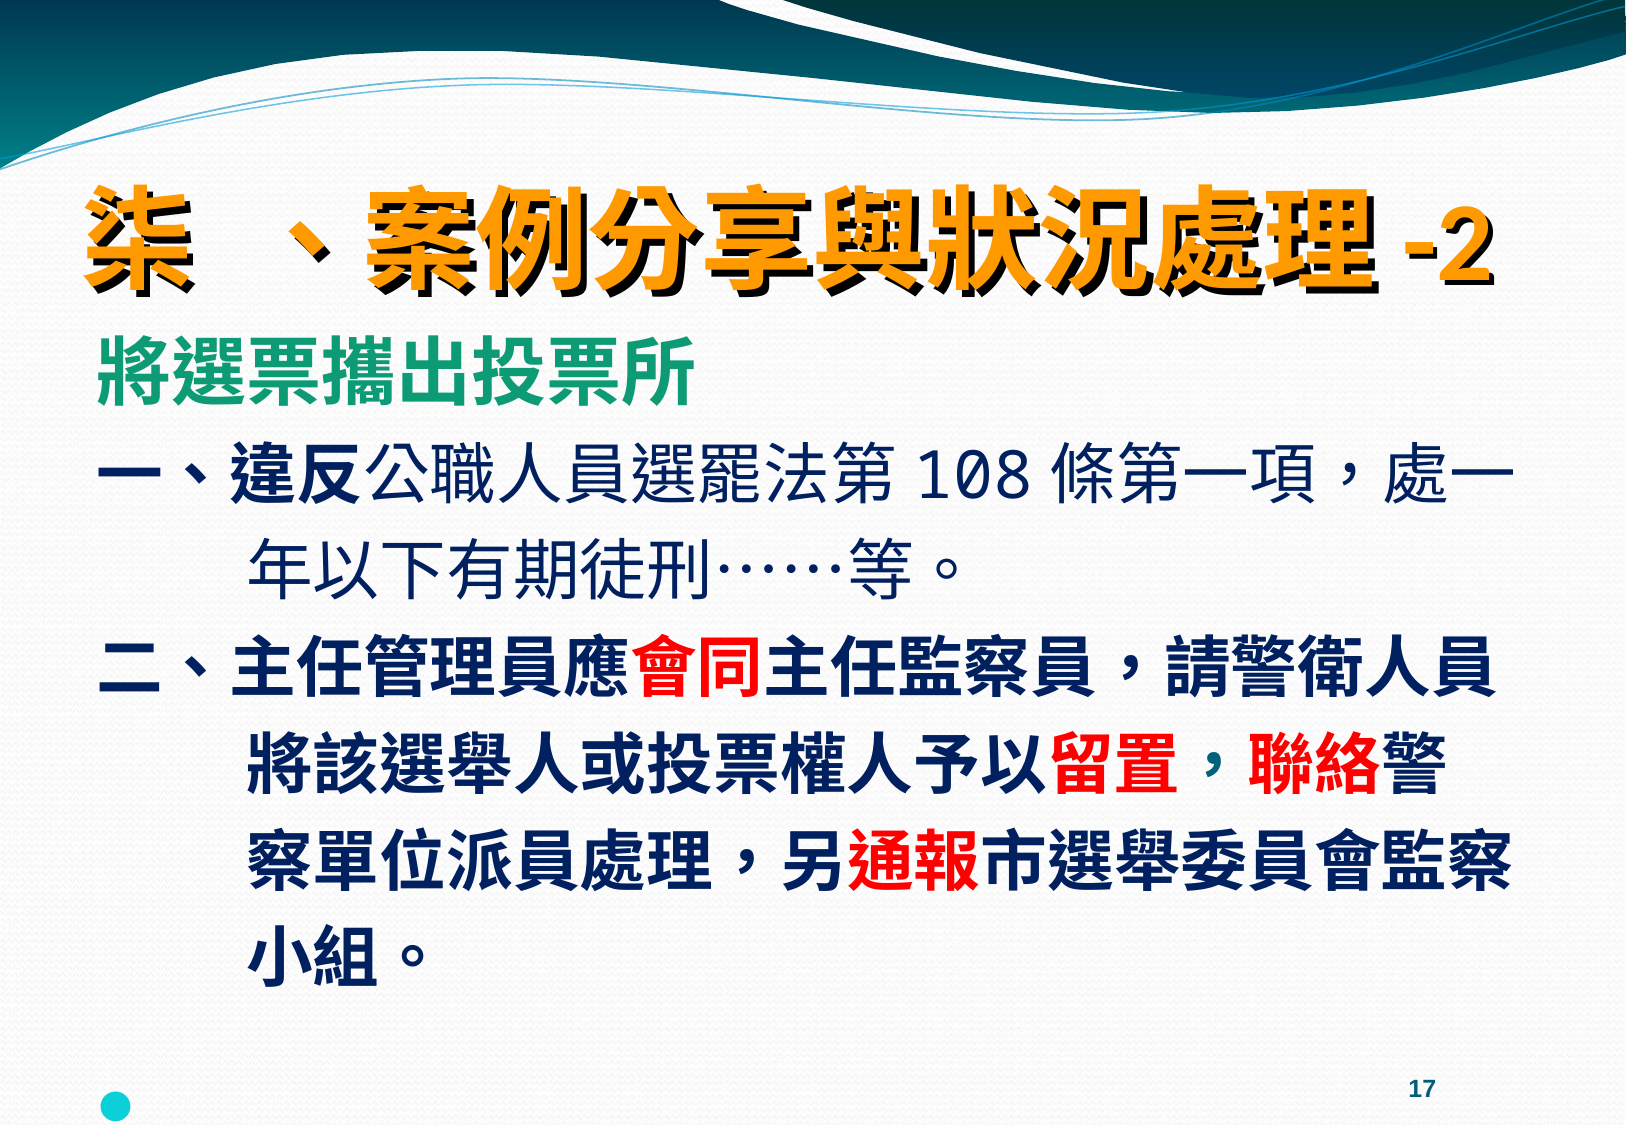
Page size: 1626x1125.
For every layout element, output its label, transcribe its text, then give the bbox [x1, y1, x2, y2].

text_box [1408, 1042, 1544, 1103]
title 柒 、案例分享與狀況處理-2 [81, 115, 1544, 304]
list 將選票攜出投票所 一、違反公職人員選罷法第108條第一項，處一 年以下有期徒刑……等。 二、主任管理員應會同主任監察員，請警衛人員 將該選舉人或投票權人予以留置，聯絡警 察單位派員處理，另通報市選舉委員會監察 小組。 [81, 317, 1544, 1038]
